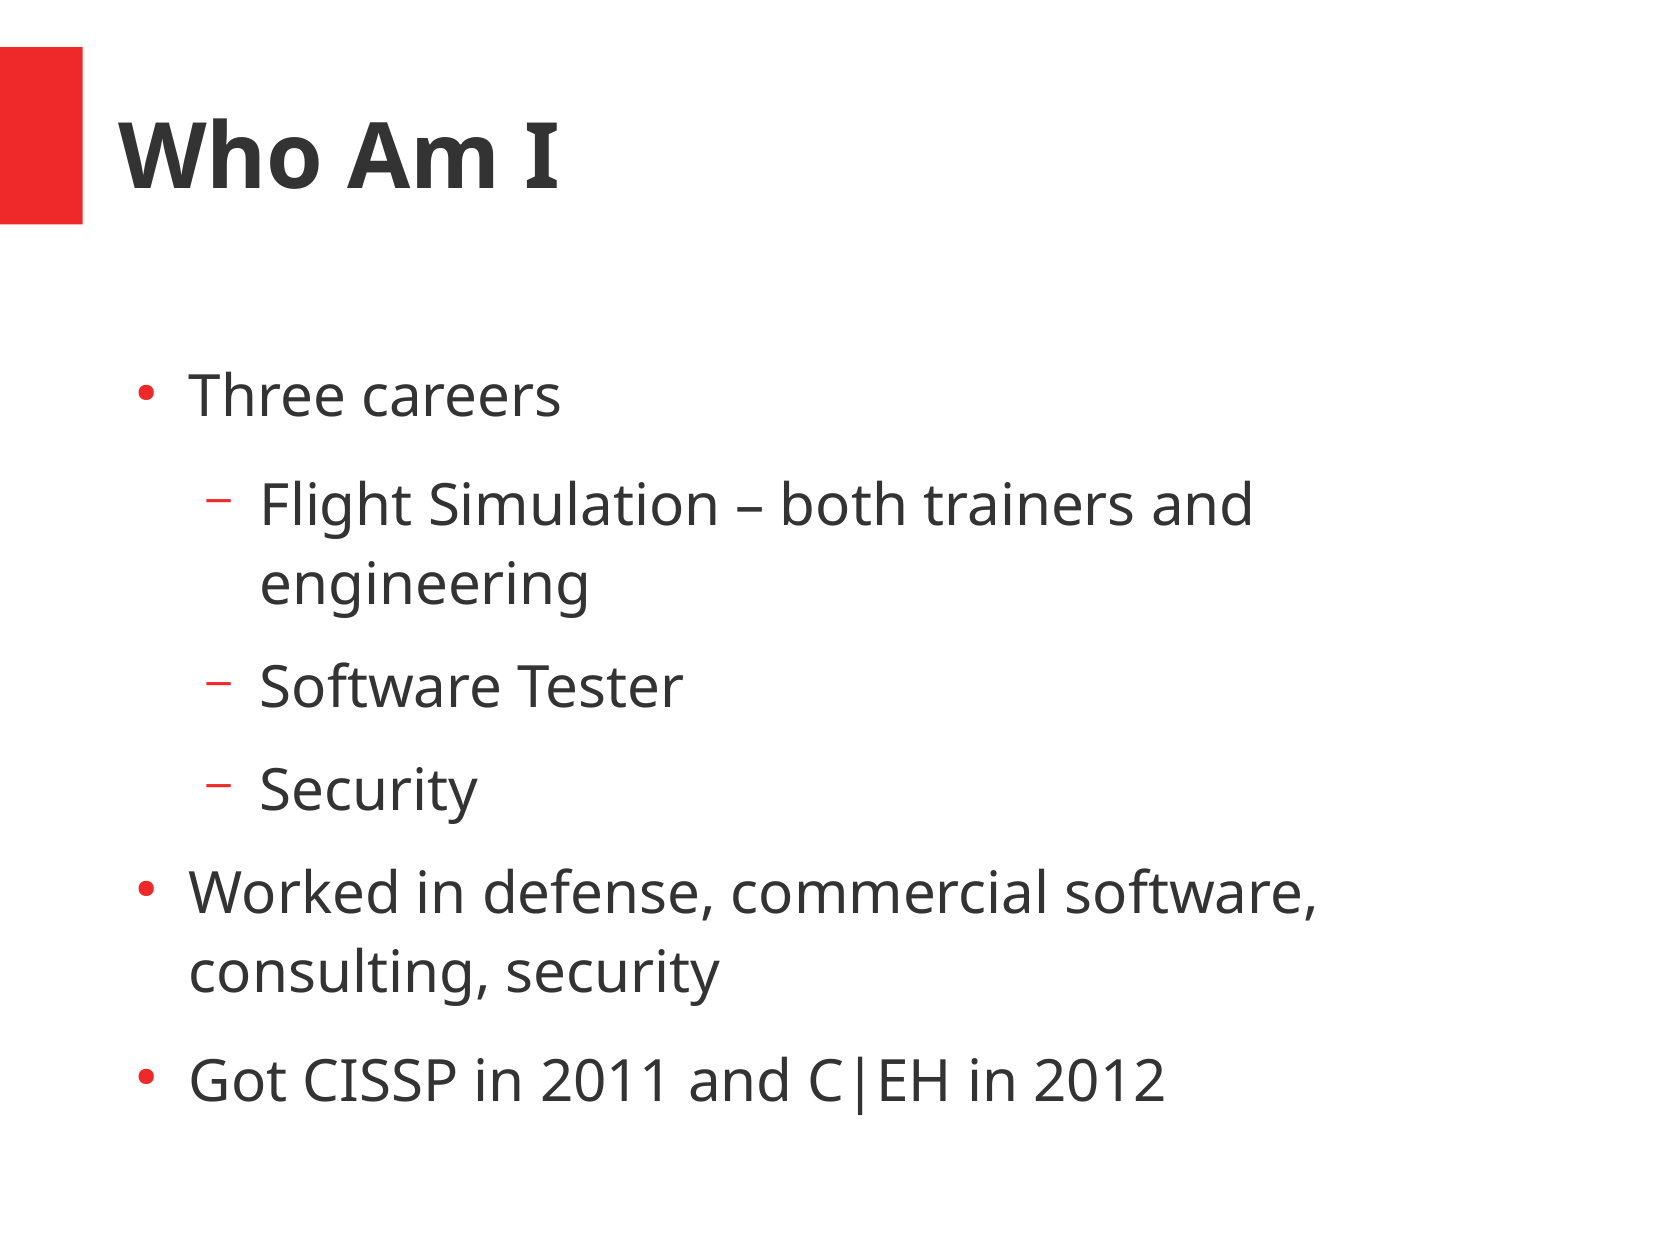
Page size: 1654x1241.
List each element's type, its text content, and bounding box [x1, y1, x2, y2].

title Who Am I [118, 49, 1571, 257]
list Three careers Flight Simulation – both trainers and engineering Software Tester Security Worked in defense, commercial software, consulting, security Got CISSP in 2011 and C|EH in 2012 [118, 354, 1536, 1074]
